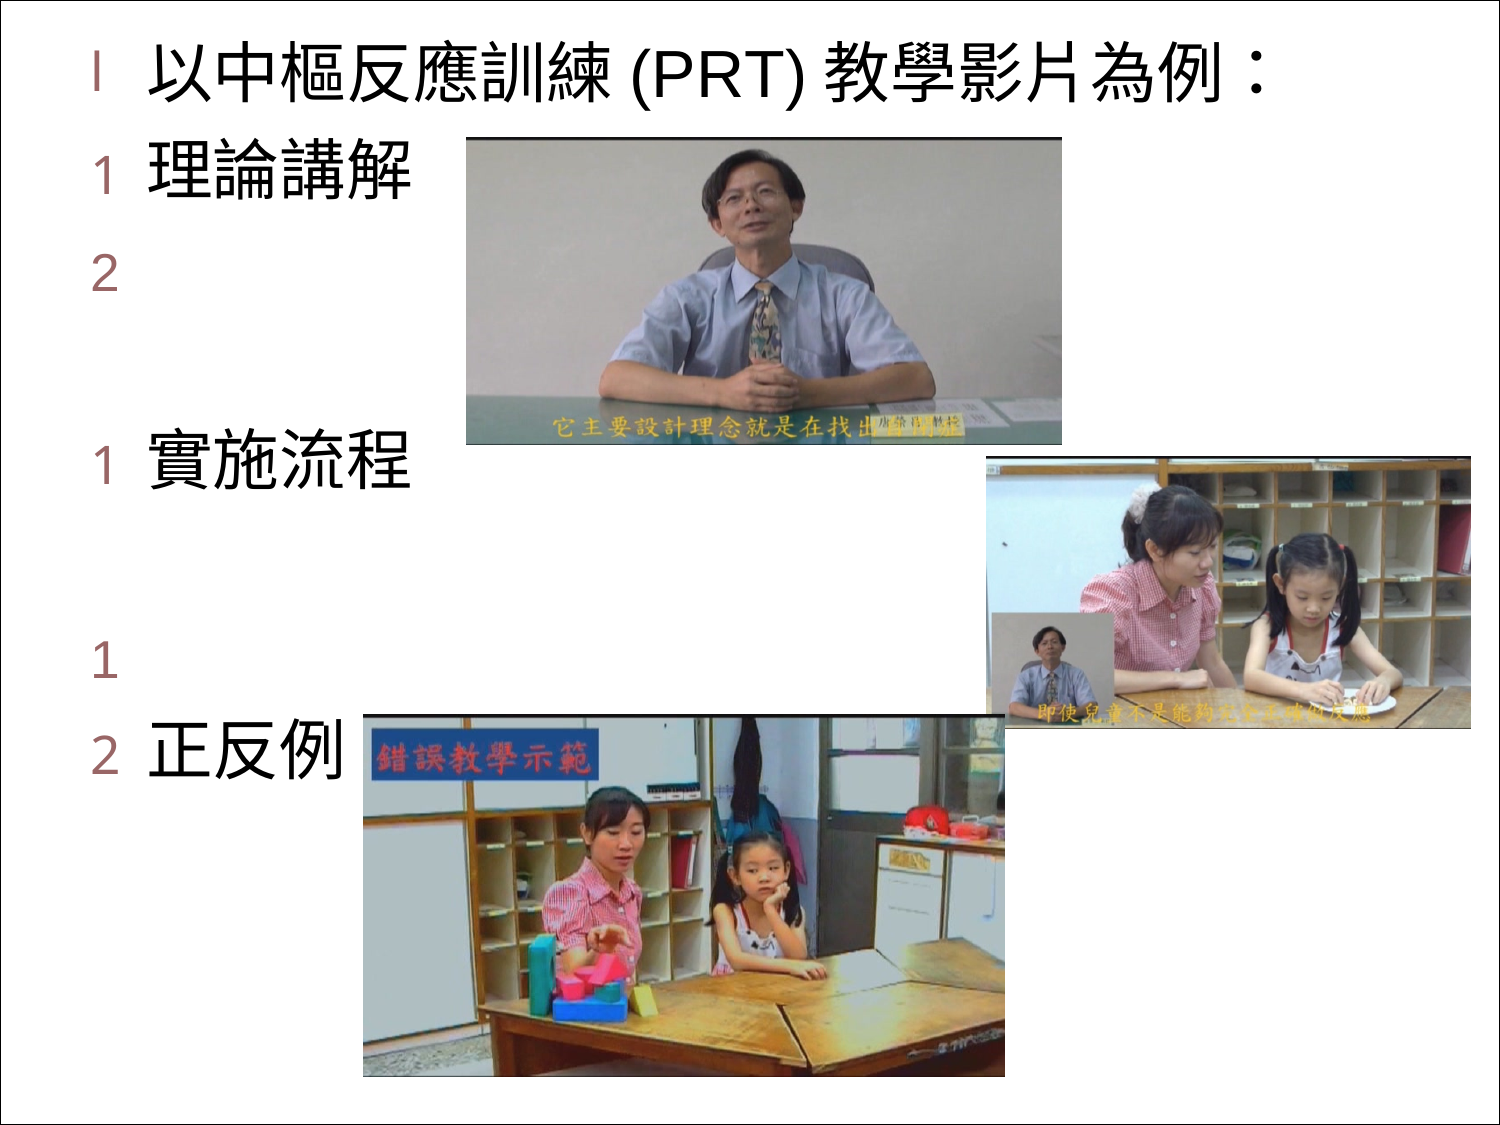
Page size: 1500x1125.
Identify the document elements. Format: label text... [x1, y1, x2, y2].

picture [466, 137, 1062, 445]
list 以中樞反應訓練(PRT)教學影片為例： 理論講解 實施流程 正反例 [75, 23, 1426, 1094]
text_box [0, 0, 1500, 1125]
picture [363, 456, 1471, 1077]
